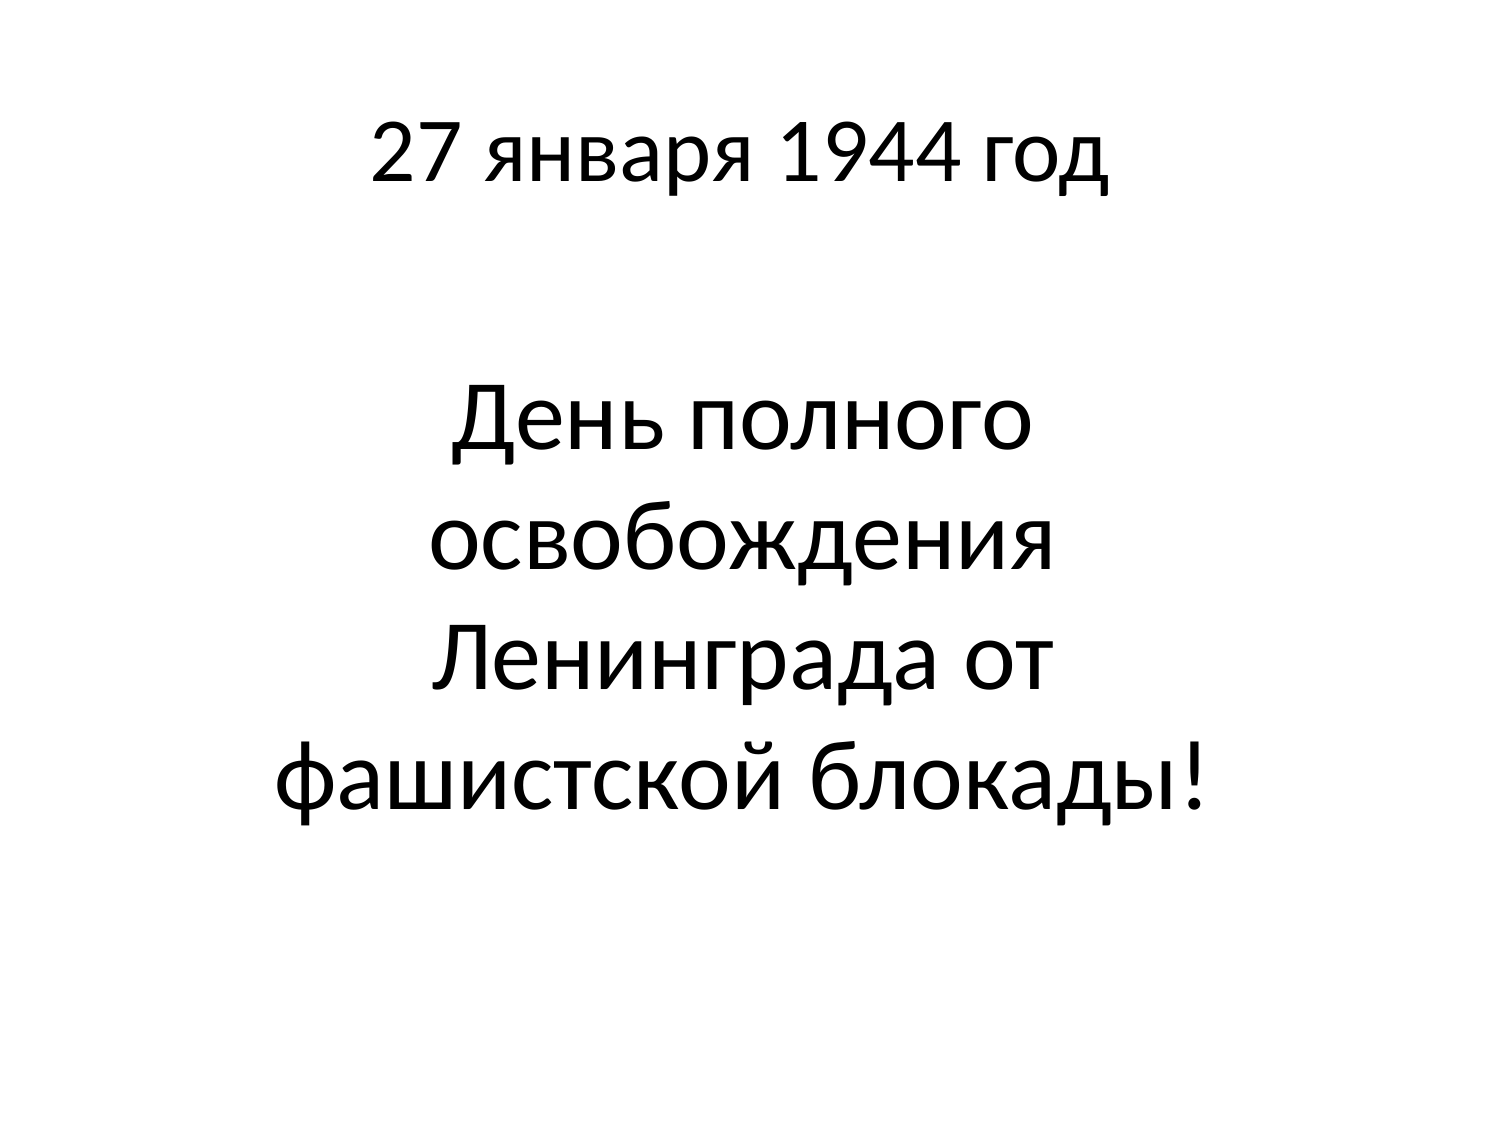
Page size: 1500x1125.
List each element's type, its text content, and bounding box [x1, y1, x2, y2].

title 27 января 1944 год [93, 82, 1388, 591]
subtitle День полного освобождения Ленинграда от фашистской блокады! [210, 342, 1275, 787]
